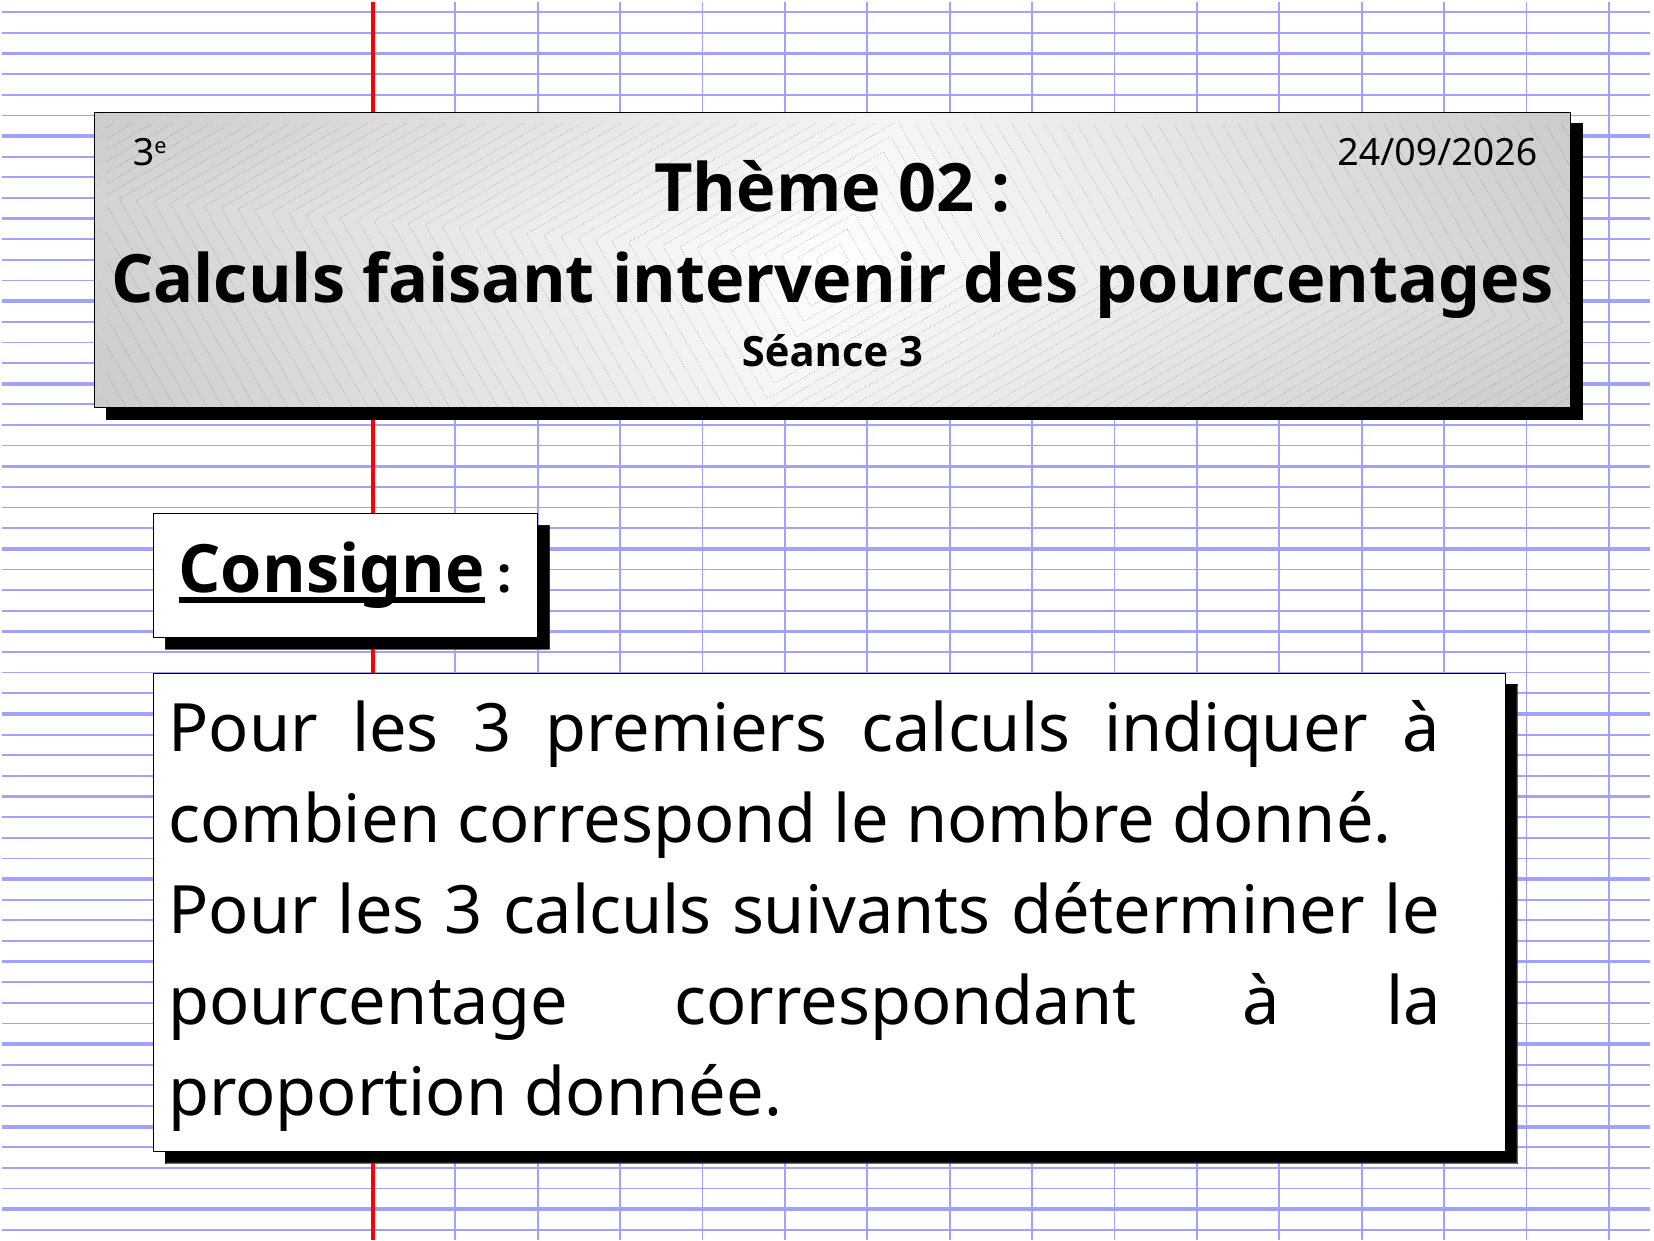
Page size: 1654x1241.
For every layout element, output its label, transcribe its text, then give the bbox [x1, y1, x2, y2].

text_box Pour les 3 premiers calculs indiquer à combien correspond le nombre donné. Pour les 3 calculs suivants déterminer le pourcentage correspondant à la proportion donnée. [153, 673, 1506, 1152]
text_box Thème 02 : Calculs faisant intervenir des pourcentages Séance 3 [94, 112, 1571, 408]
text_box 15/09/2011 [1322, 118, 1560, 186]
text_box 3e [118, 118, 207, 186]
text_box Consigne : [153, 513, 538, 638]
picture [0, 0, 1654, 1241]
